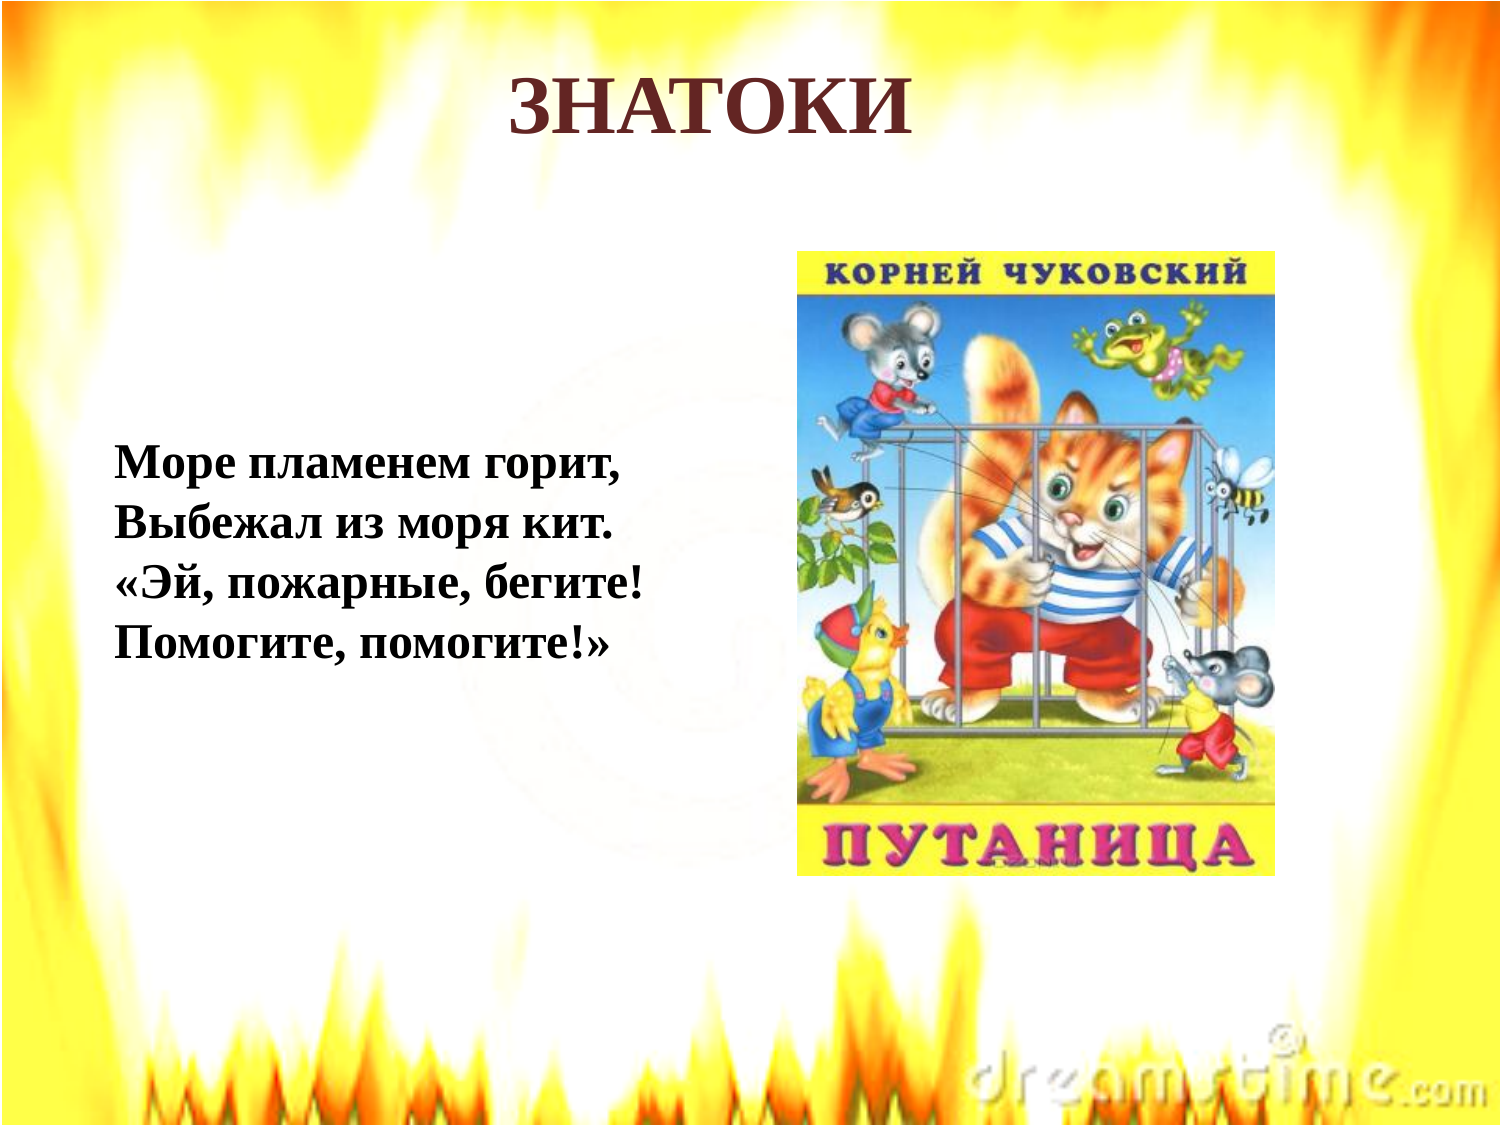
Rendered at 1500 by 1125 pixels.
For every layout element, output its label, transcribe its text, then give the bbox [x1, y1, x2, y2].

text_box ЗНАТОКИ [492, 42, 937, 158]
picture [2, 1, 1500, 1125]
text_box Море пламенем горит, Выбежал из моря кит. «Эй, пожарные, бегите! Помогите, помогите!» [100, 420, 700, 676]
